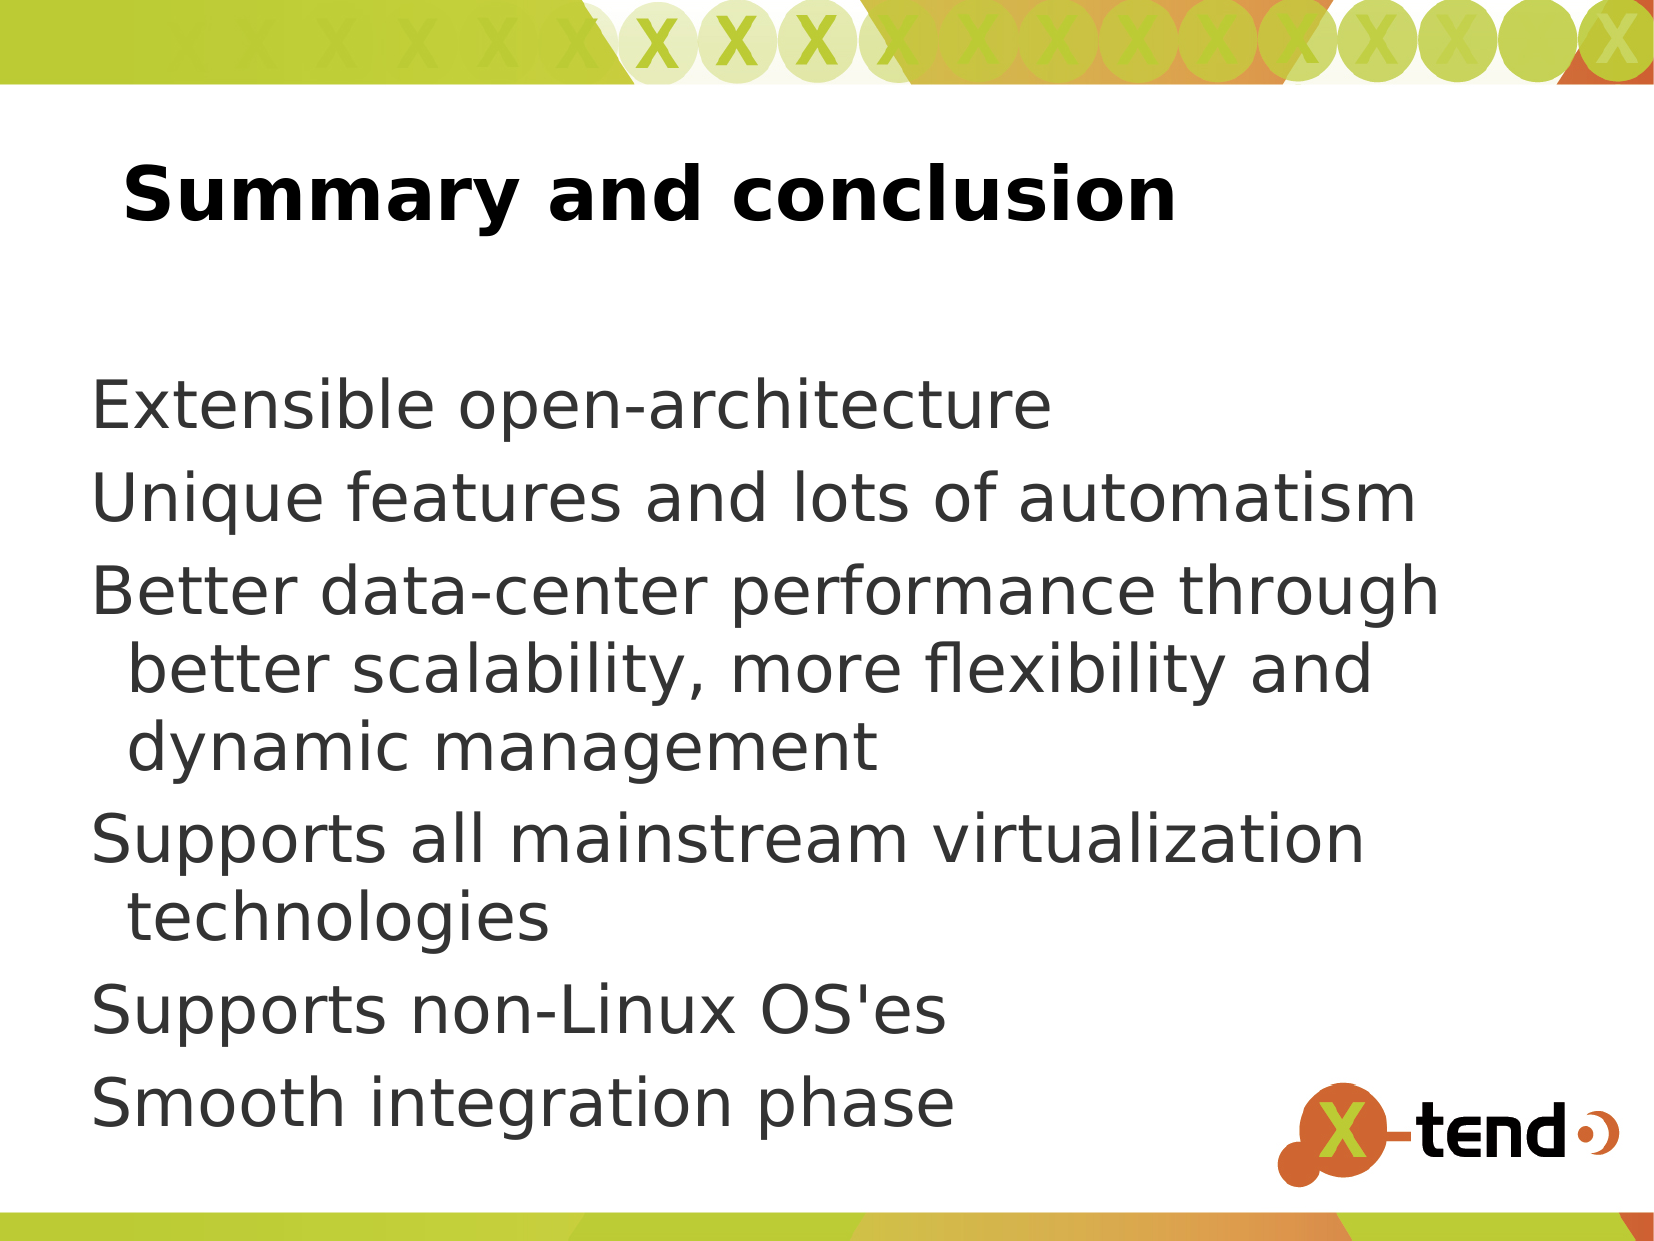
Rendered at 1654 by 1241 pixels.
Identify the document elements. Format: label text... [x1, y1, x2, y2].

title Summary and conclusion [121, 91, 1534, 299]
text_box Extensible open-architecture Unique features and lots of automatism Better data-center performance through better scalability, more flexibility and dynamic management Supports all mainstream virtualization technologies Supports non-Linux OS'es Smooth integration phase [88, 367, 1642, 1241]
picture [0, 0, 1654, 1241]
